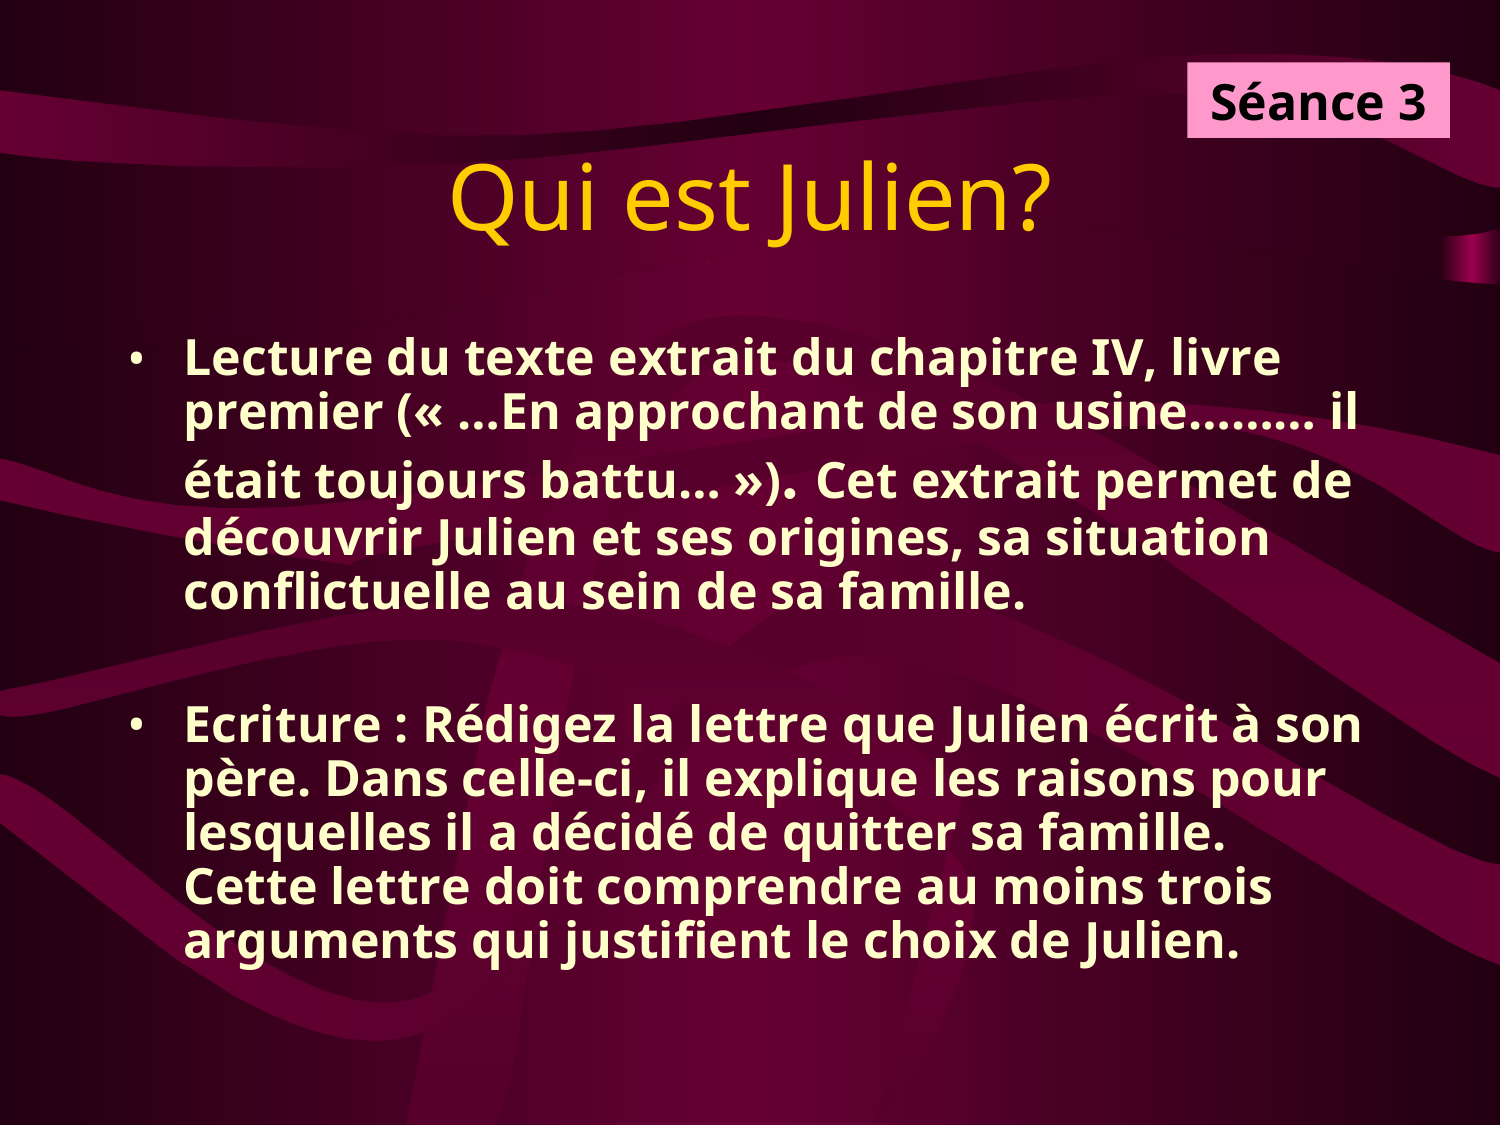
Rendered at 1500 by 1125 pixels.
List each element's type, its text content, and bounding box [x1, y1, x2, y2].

title Qui est Julien? [112, 99, 1388, 288]
list Lecture du texte extrait du chapitre IV, livre premier (« …En approchant de son usine……… il était toujours battu… »). Cet extrait permet de découvrir Julien et ses origines, sa situation conflictuelle au sein de sa famille. Ecriture : Rédigez la lettre que Julien écrit à son père. Dans celle-ci, il explique les raisons pour lesquelles il a décidé de quitter sa famille. Cette lettre doit comprendre au moins trois arguments qui justifient le choix de Julien. [112, 324, 1388, 1125]
text_box Séance 3 [1187, 62, 1450, 138]
